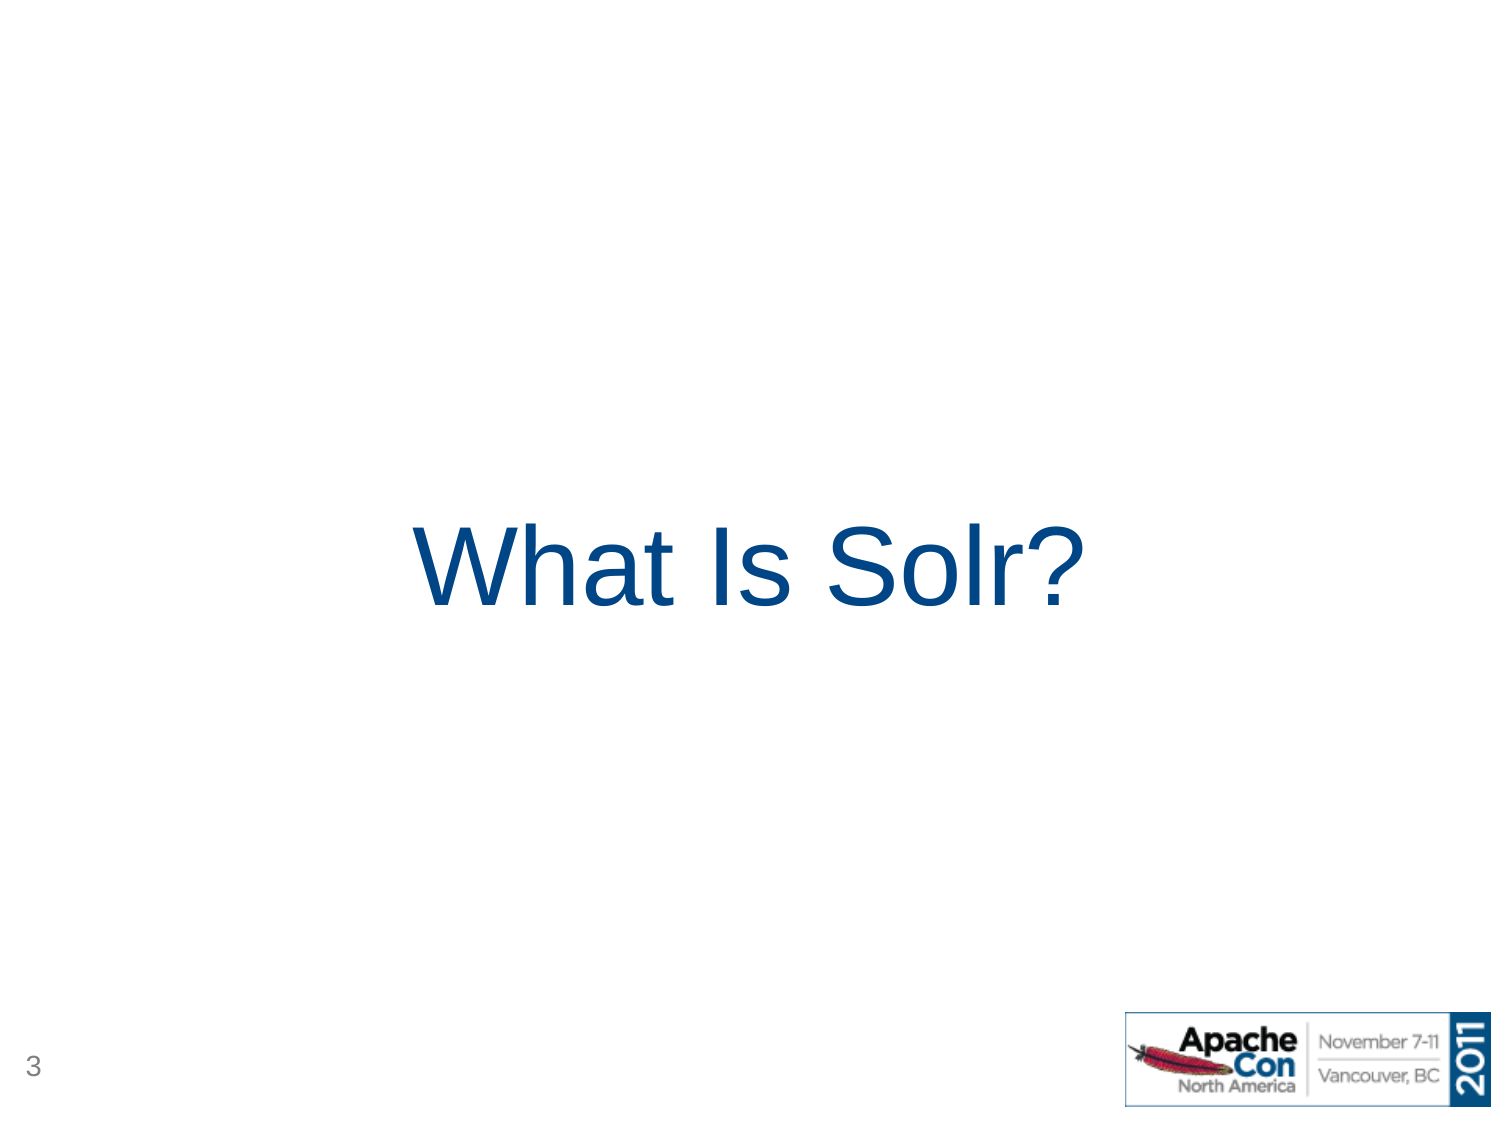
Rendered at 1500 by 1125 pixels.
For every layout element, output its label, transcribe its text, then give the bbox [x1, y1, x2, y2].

picture [1125, 1012, 1491, 1107]
title What Is Solr? [75, 44, 1425, 1088]
